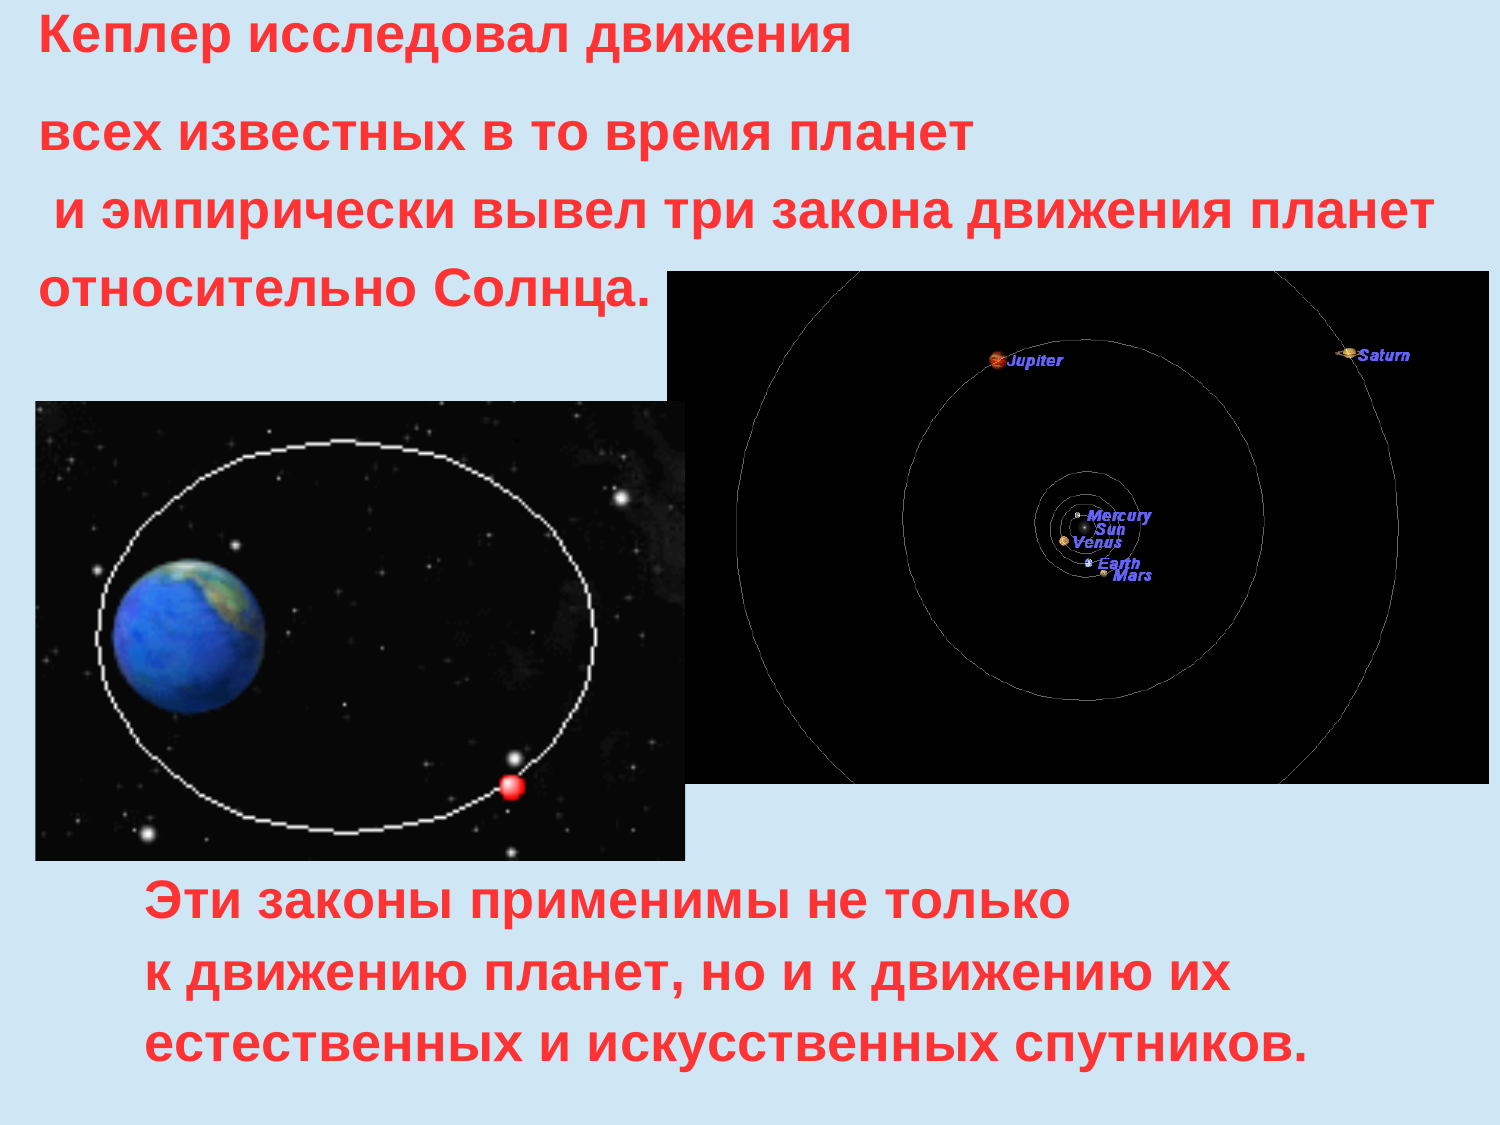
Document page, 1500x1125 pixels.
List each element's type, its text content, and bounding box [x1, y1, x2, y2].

text_box Кеплер исследовал движения всех известных в то время планет и эмпирически вывел три закона движения планет относительно Солнца. [23, 47, 1500, 256]
text_box Эти законы применимы не только к движению планет, но и к движению их естественных и искусственных спутников. [129, 850, 1394, 1081]
picture [35, 271, 1489, 861]
